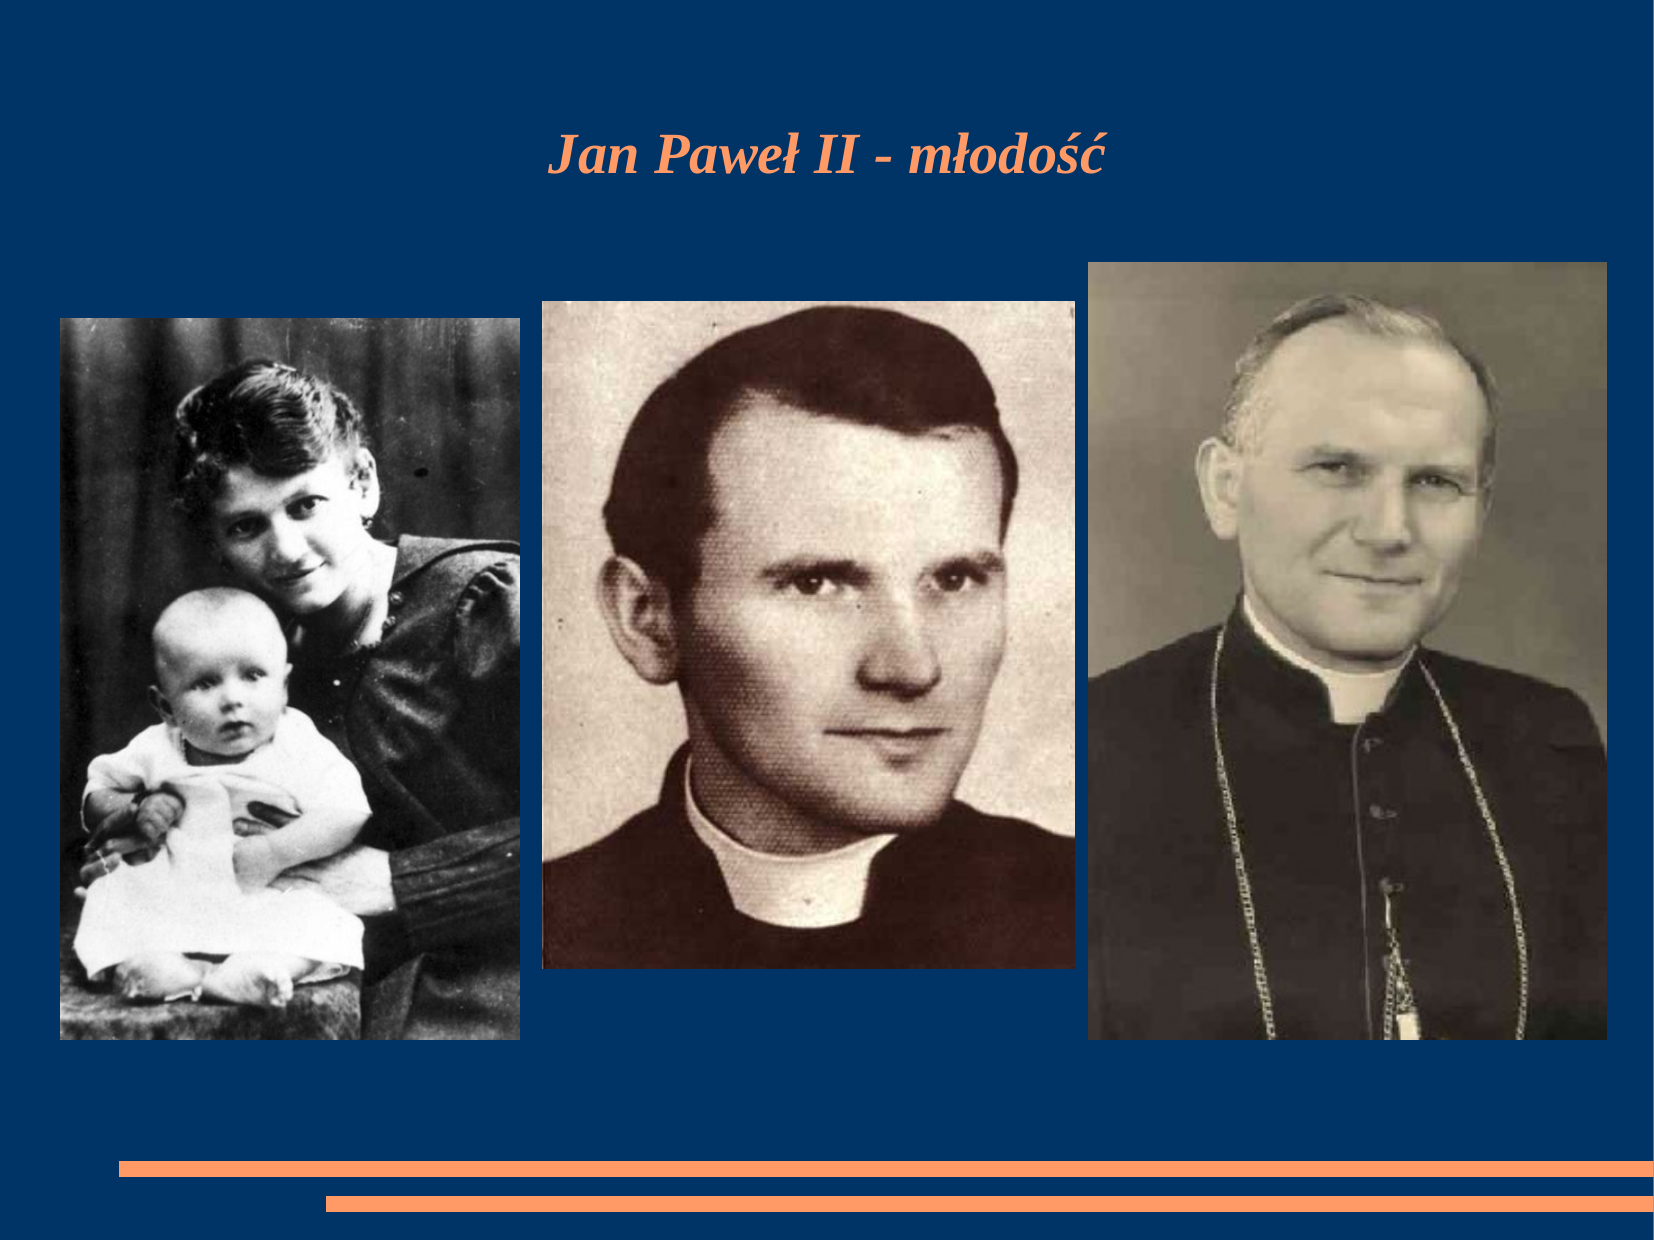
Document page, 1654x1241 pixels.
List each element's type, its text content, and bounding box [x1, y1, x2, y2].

picture [1088, 263, 1607, 1040]
picture [60, 318, 520, 1040]
picture [542, 301, 1075, 969]
title Jan Paweł II - młodość [121, 46, 1534, 254]
